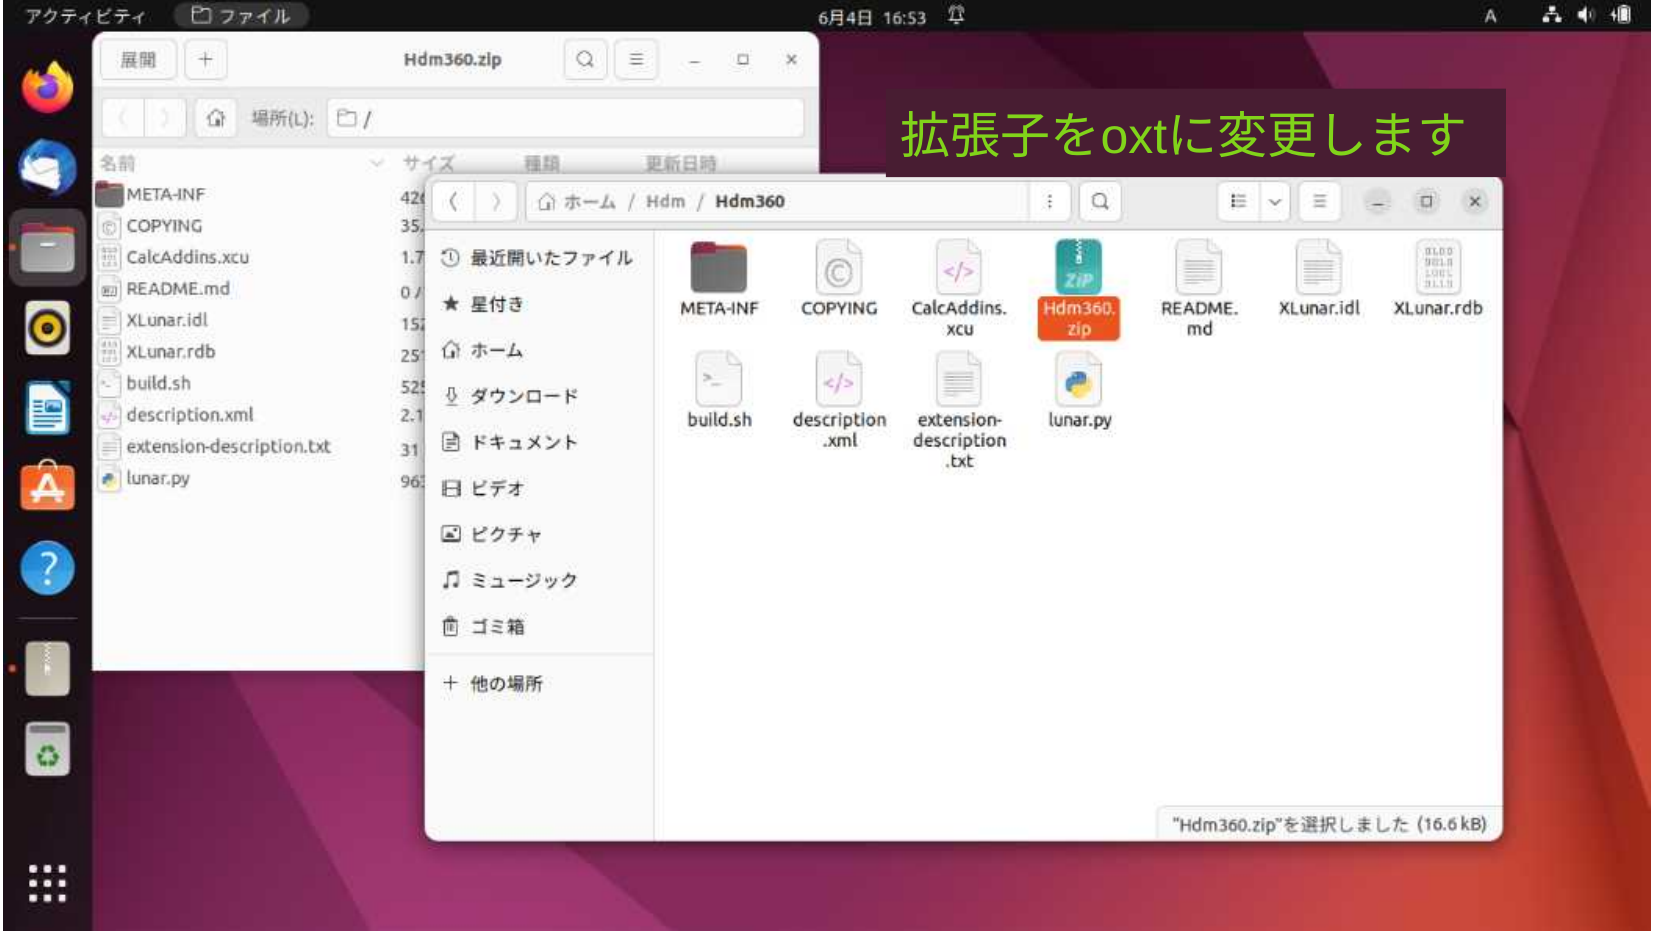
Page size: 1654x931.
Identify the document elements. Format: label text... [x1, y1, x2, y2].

text_box 拡張子をoxtに変更します [885, 88, 1506, 178]
picture [3, 0, 1651, 931]
